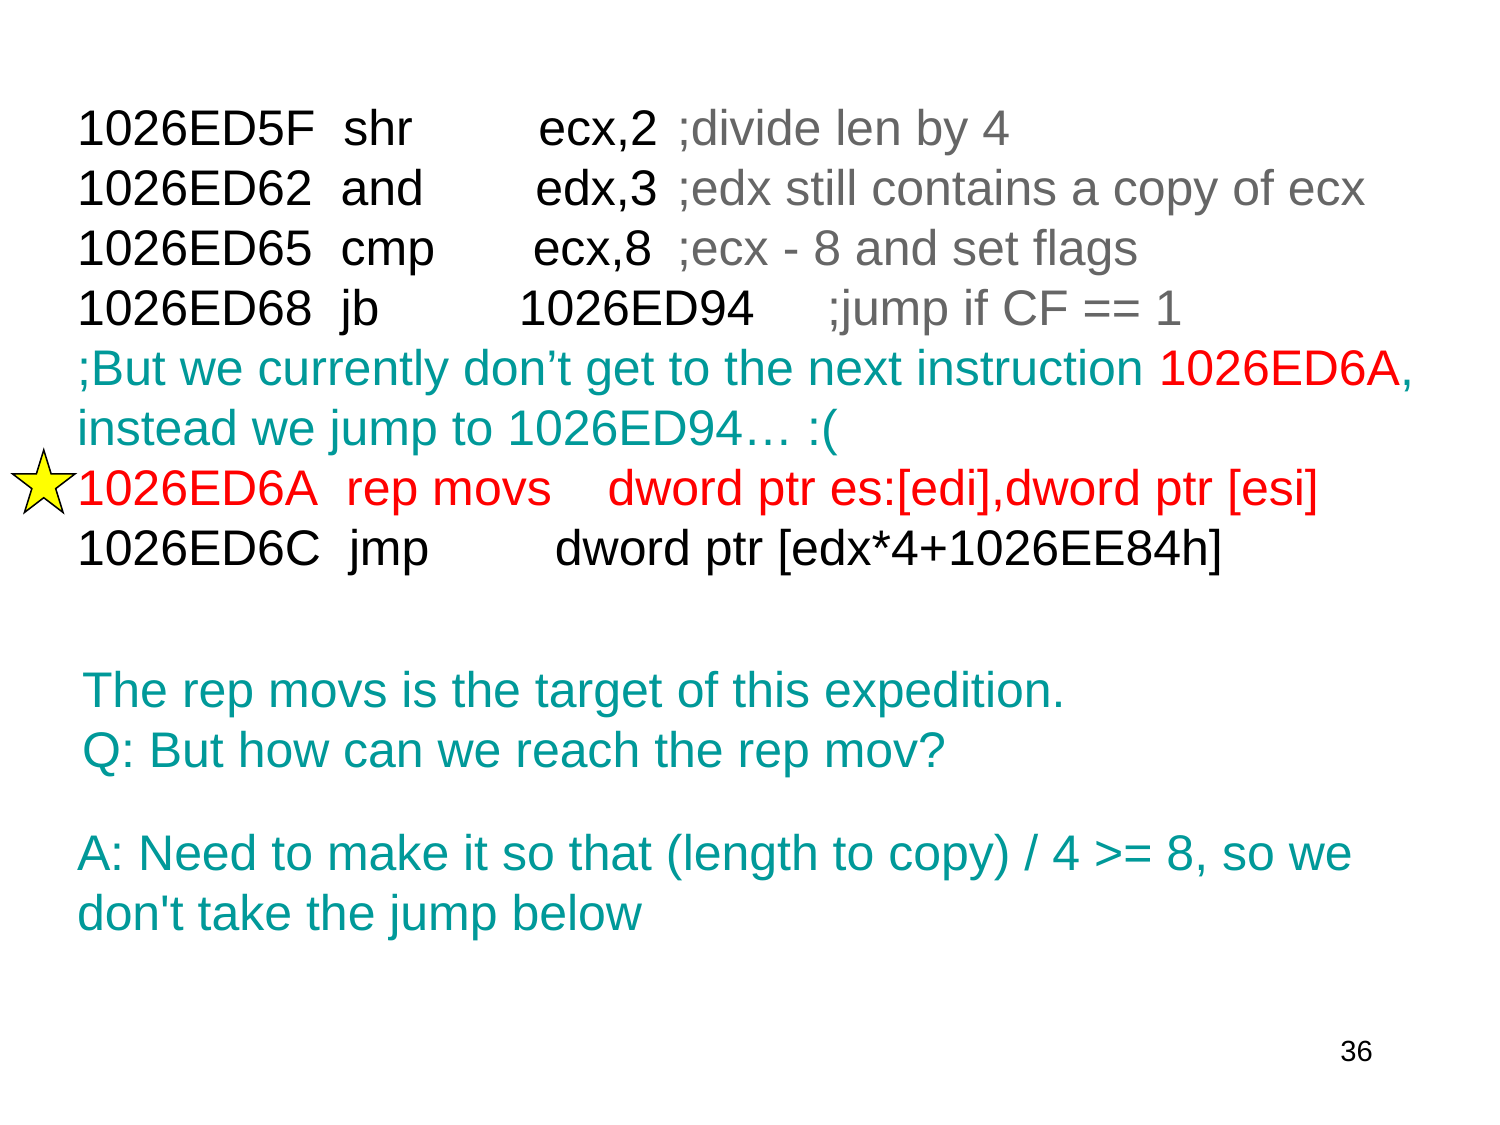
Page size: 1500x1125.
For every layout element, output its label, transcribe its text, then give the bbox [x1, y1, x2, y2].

text_box [12, 450, 76, 513]
text_box A: Need to make it so that (length to copy) / 4 >= 8, so we don't take the jump below [62, 812, 1384, 948]
text_box 1026ED5F shr ecx,2 ;divide len by 4 1026ED62 and edx,3 ;edx still contains a copy of ecx 1026ED65 cmp ecx,8 ;ecx - 8 and set flags 1026ED68 jb 1026ED94 ;jump if CF == 1 ;But we currently don’t get to the next instruction 1026ED6A, instead we jump to 1026ED94… :( 1026ED6A rep movs dword ptr es:[edi],dword ptr [esi] 1026ED6C jmp dword ptr [edx*4+1026EE84h] [62, 87, 1443, 583]
text_box <number> [1074, 1025, 1388, 1101]
text_box The rep movs is the target of this expedition. Q: But how can we reach the rep mov? [67, 649, 1082, 786]
